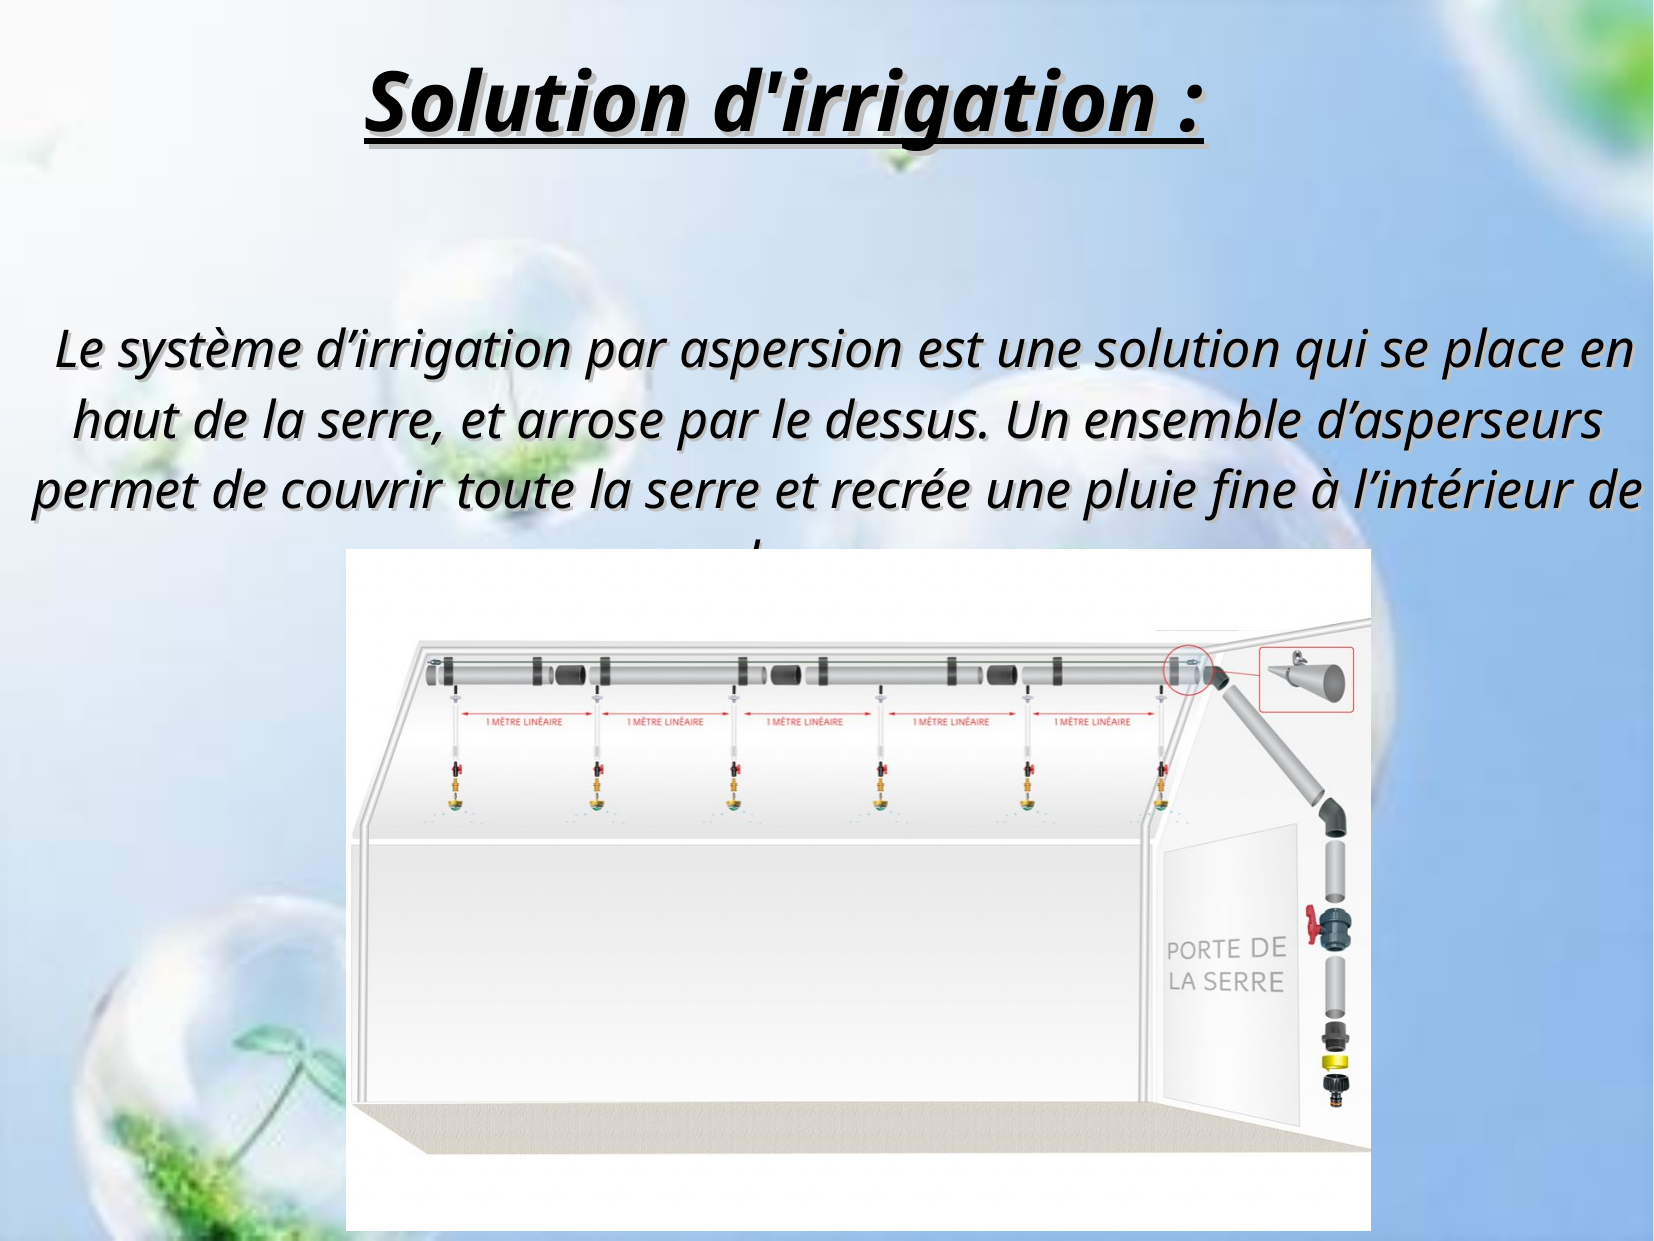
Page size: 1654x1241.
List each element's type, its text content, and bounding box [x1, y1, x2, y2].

picture [0, 544, 1654, 1241]
text_box Solution d'irrigation : [304, 35, 1264, 152]
picture [0, 0, 1654, 304]
text_box Le système d’irrigation par aspersion est une solution qui se place en haut de la serre, et arrose par le dessus. Un ensemble d’asperseurs permet de couvrir toute la serre et recrée une pluie fine à l’intérieur de la serre. [0, 304, 1654, 544]
